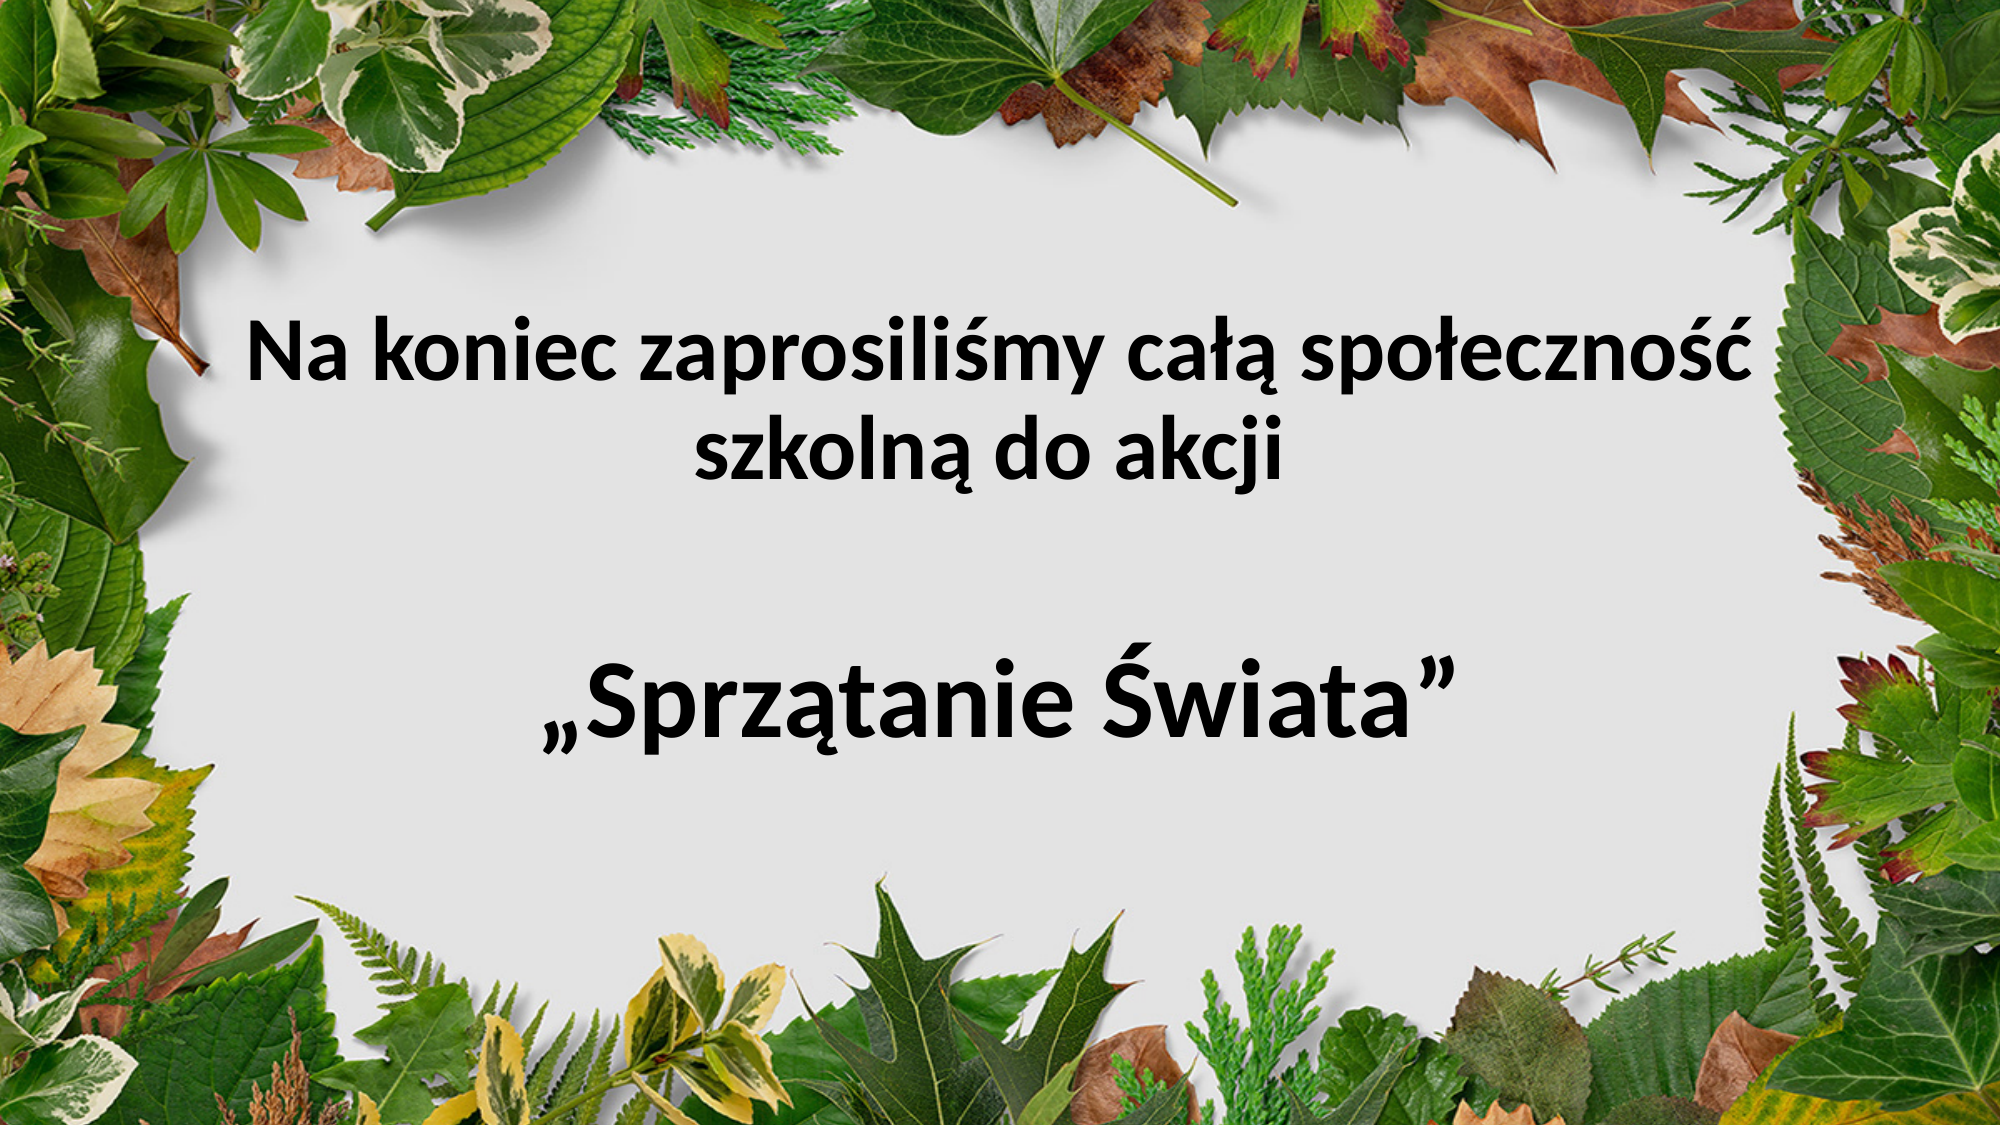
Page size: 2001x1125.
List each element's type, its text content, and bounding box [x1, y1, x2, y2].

list Na koniec zaprosiliśmy całą społeczność szkolną do akcji „Sprzątanie Świata” [137, 162, 1863, 1014]
picture [0, 0, 2000, 1125]
